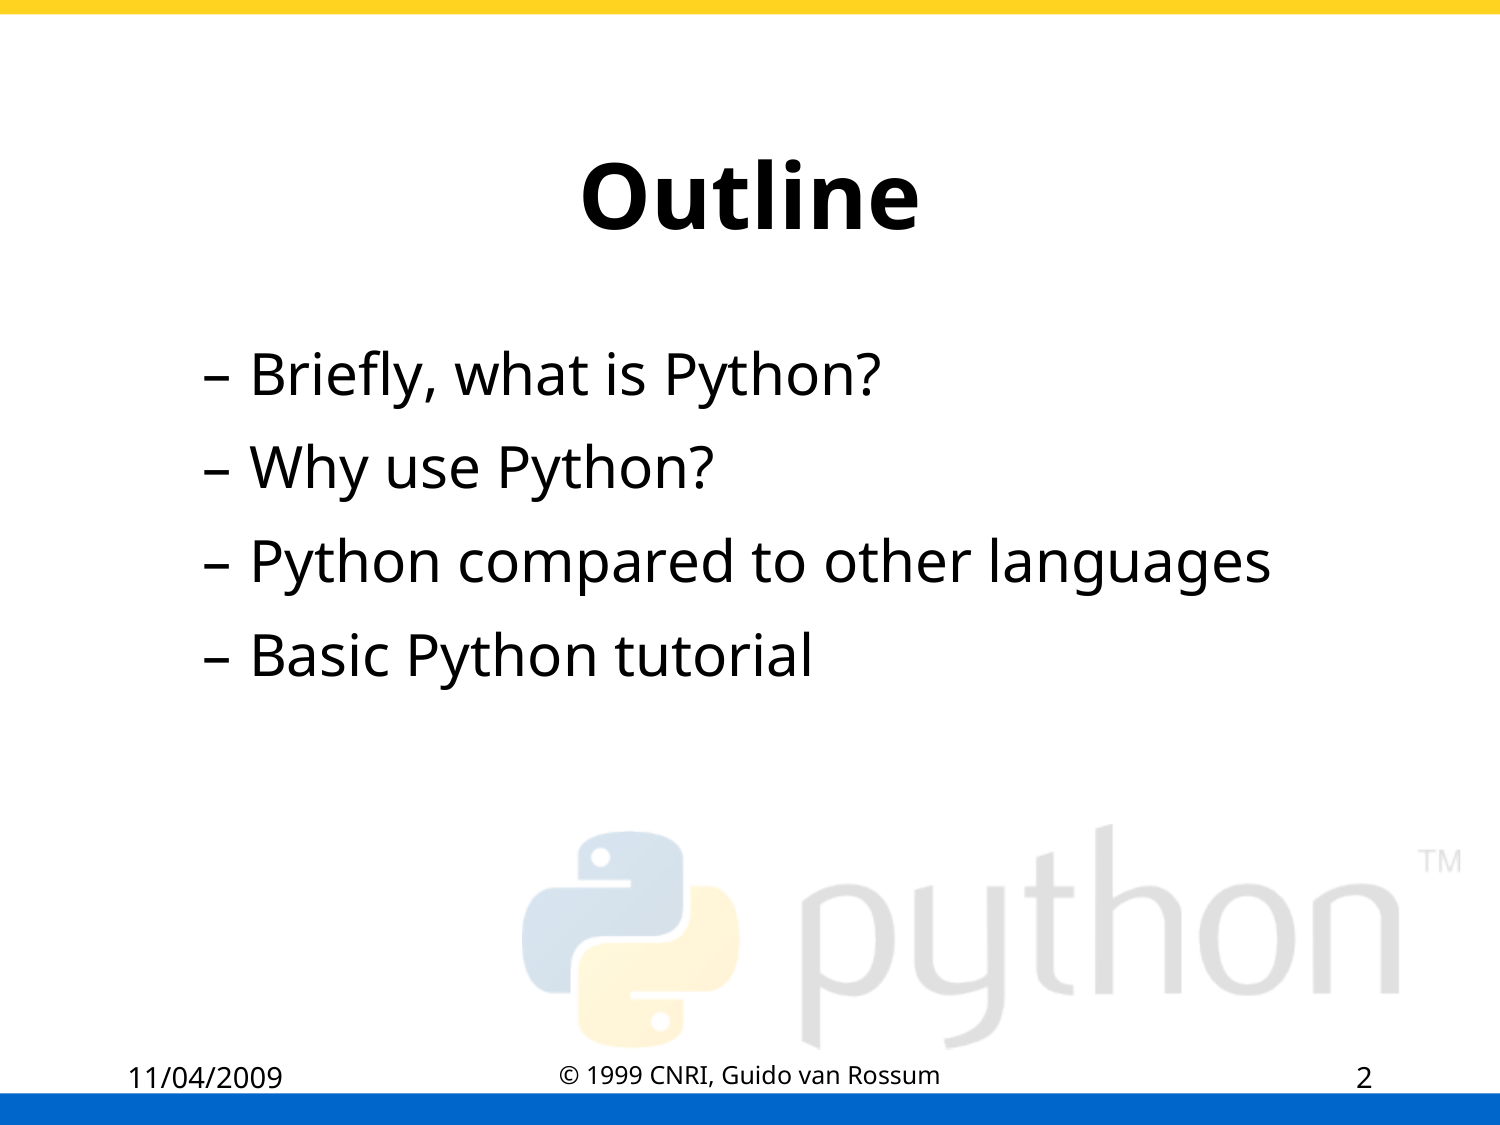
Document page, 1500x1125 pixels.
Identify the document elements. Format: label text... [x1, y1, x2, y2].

title Outline [112, 99, 1388, 288]
list Briefly, what is Python? Why use Python? Python compared to other languages Basic Python tutorial [112, 324, 1388, 1001]
